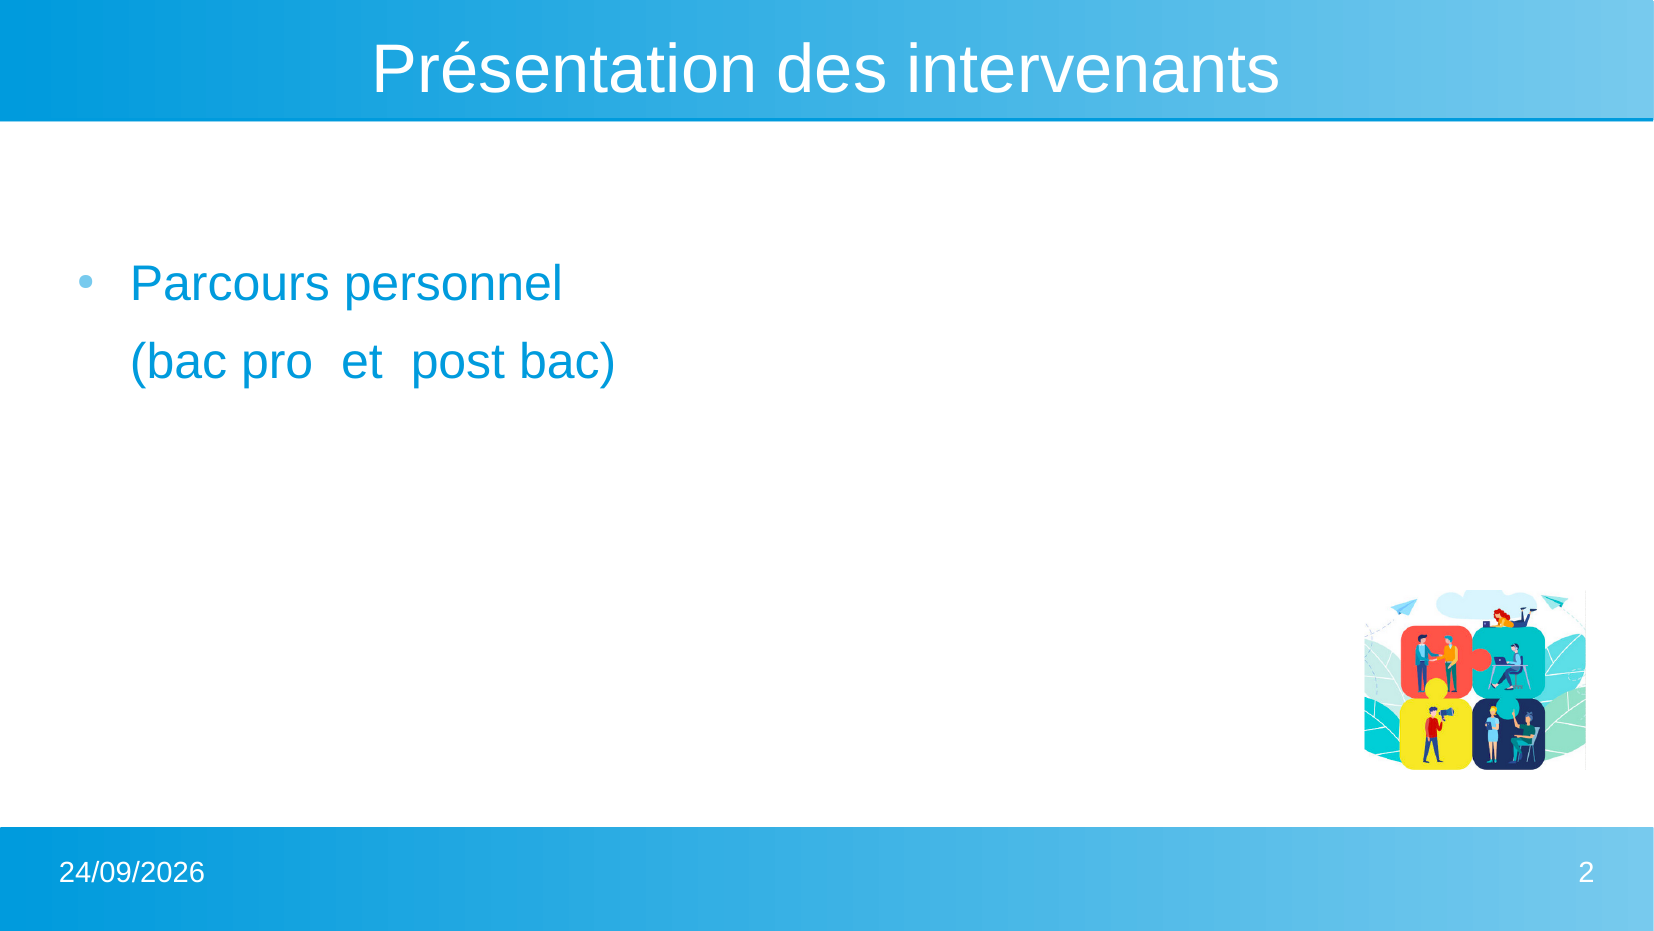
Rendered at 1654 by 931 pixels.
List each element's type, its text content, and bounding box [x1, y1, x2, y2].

picture [1358, 590, 1586, 770]
list Parcours personnel (bac pro et post bac) [59, 177, 1595, 768]
title Présentation des intervenants [59, 29, 1595, 108]
